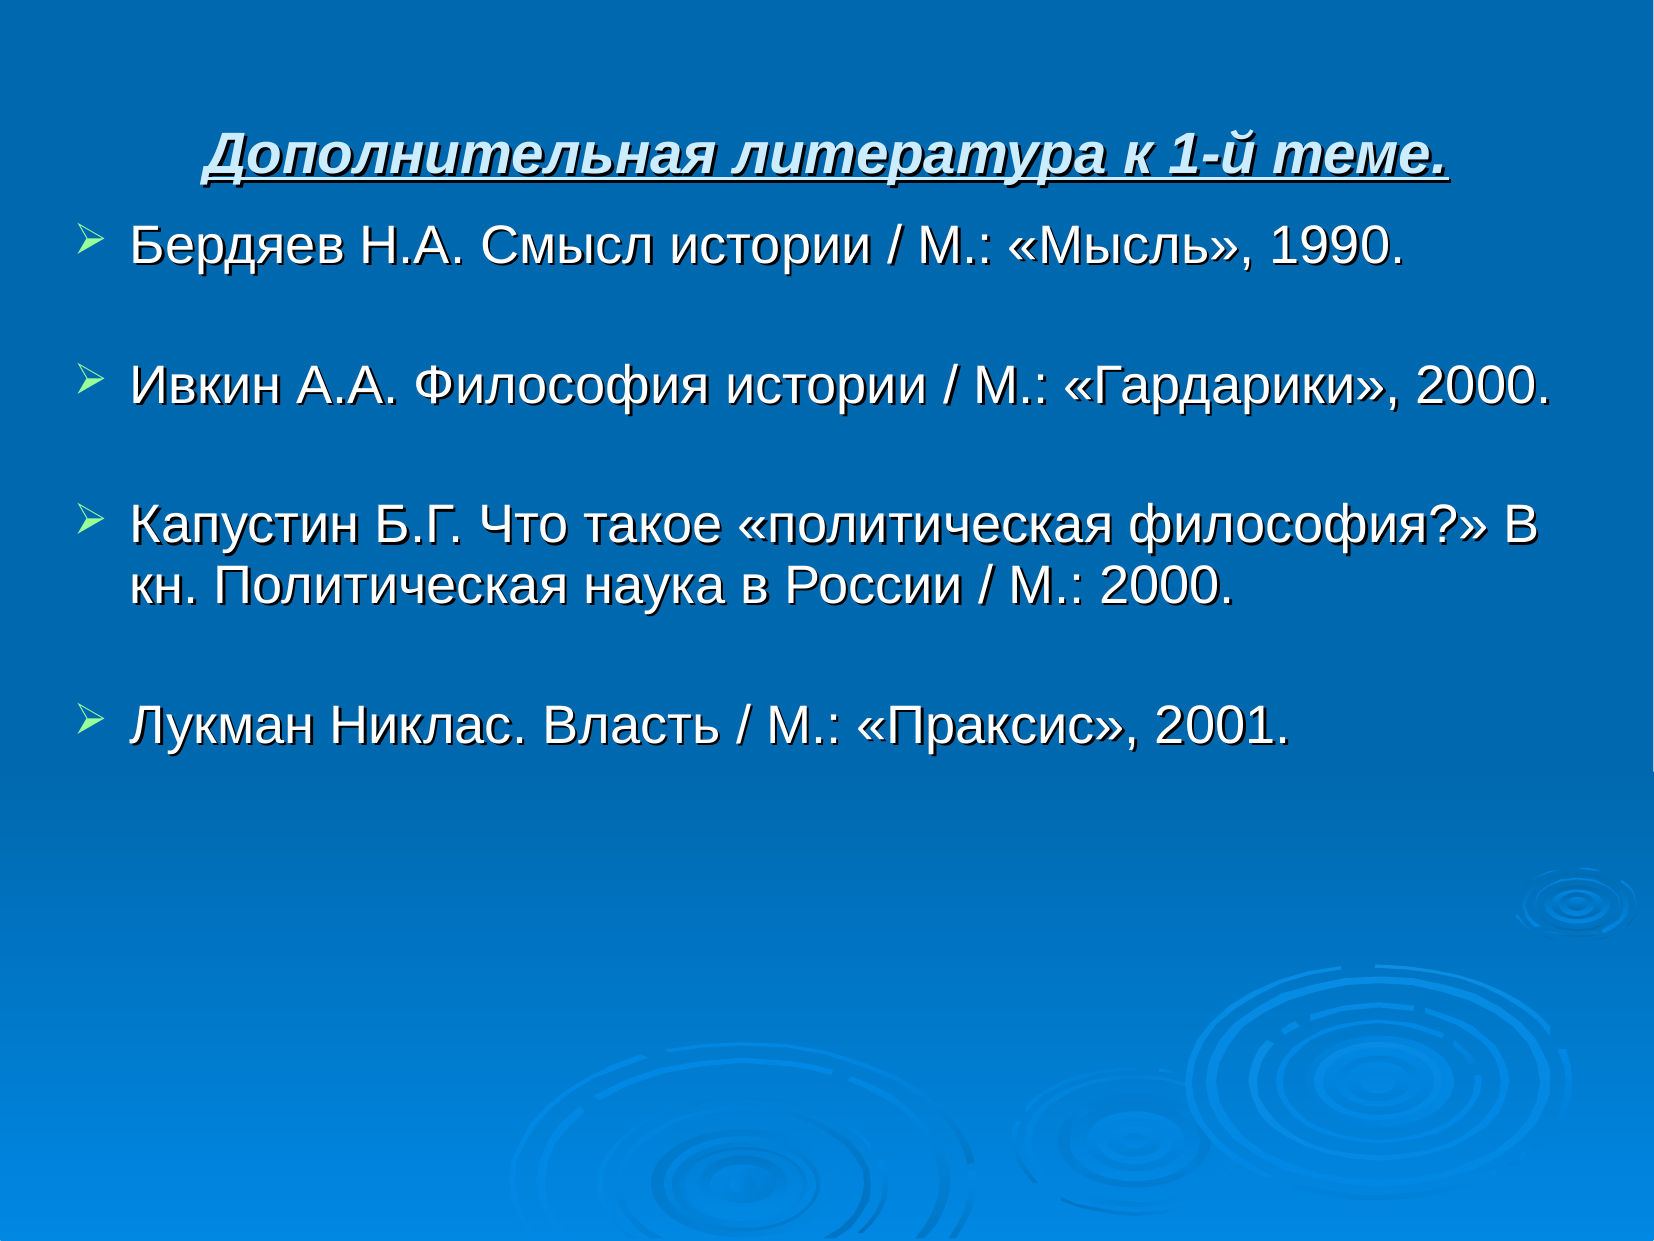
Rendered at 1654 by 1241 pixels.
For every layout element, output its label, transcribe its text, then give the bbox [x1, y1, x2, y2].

title Дополнительная литература к 1-й теме. [82, 50, 1571, 206]
list Бердяев Н.А. Смысл истории / М.: «Мысль», 1990. Ивкин А.А. Философия истории / М.: «Гардарики», 2000. Капустин Б.Г. Что такое «политическая философия?» В кн. Политическая наука в России / М.: 2000. Лукман Никлас. Власть / М.: «Праксис», 2001. [59, 206, 1571, 1211]
